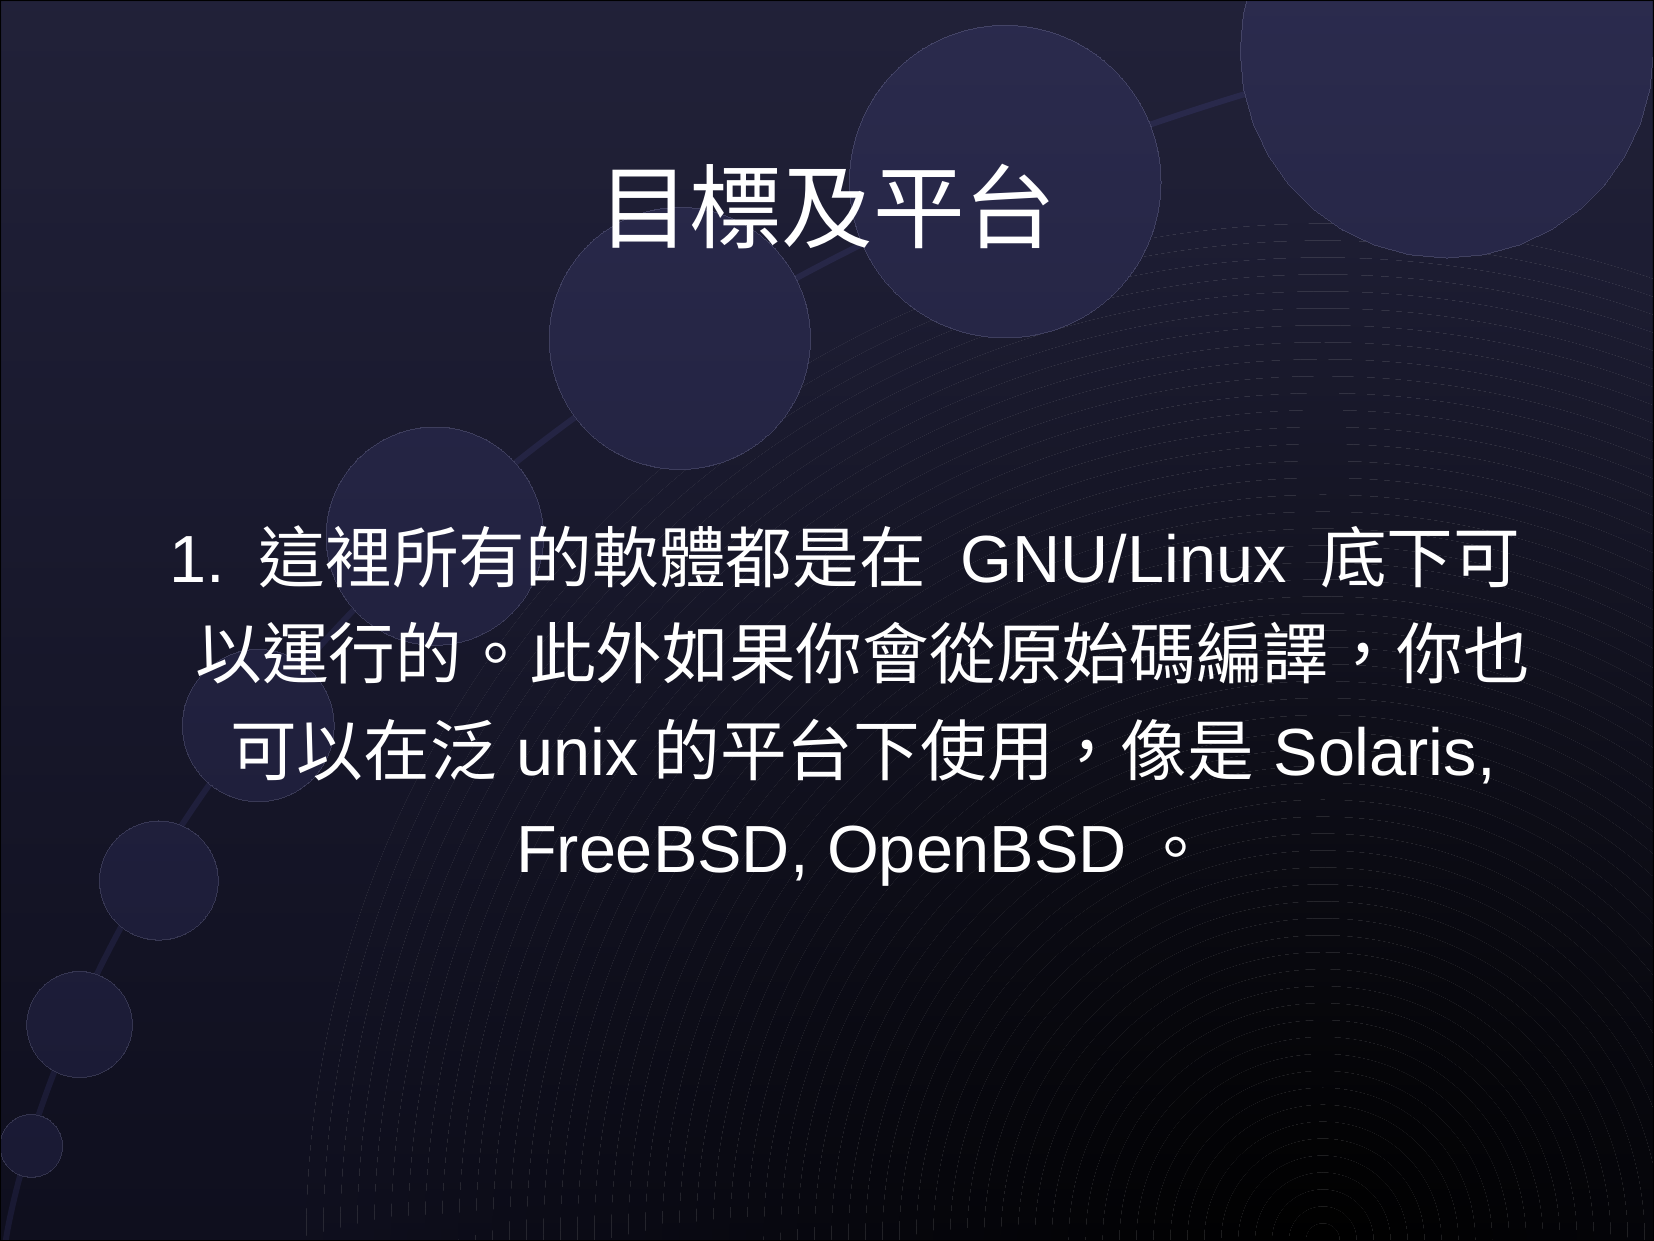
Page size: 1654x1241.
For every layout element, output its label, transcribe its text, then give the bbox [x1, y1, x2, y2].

subtitle 1. 這裡所有的軟體都是在 GNU/Linux 底下可以運行的。此外如果你會從原始碼編譯，你也可以在泛unix的平台下使用，像是Solaris, FreeBSD, OpenBSD。 [121, 344, 1534, 1127]
title 目標及平台 [121, 102, 1534, 311]
